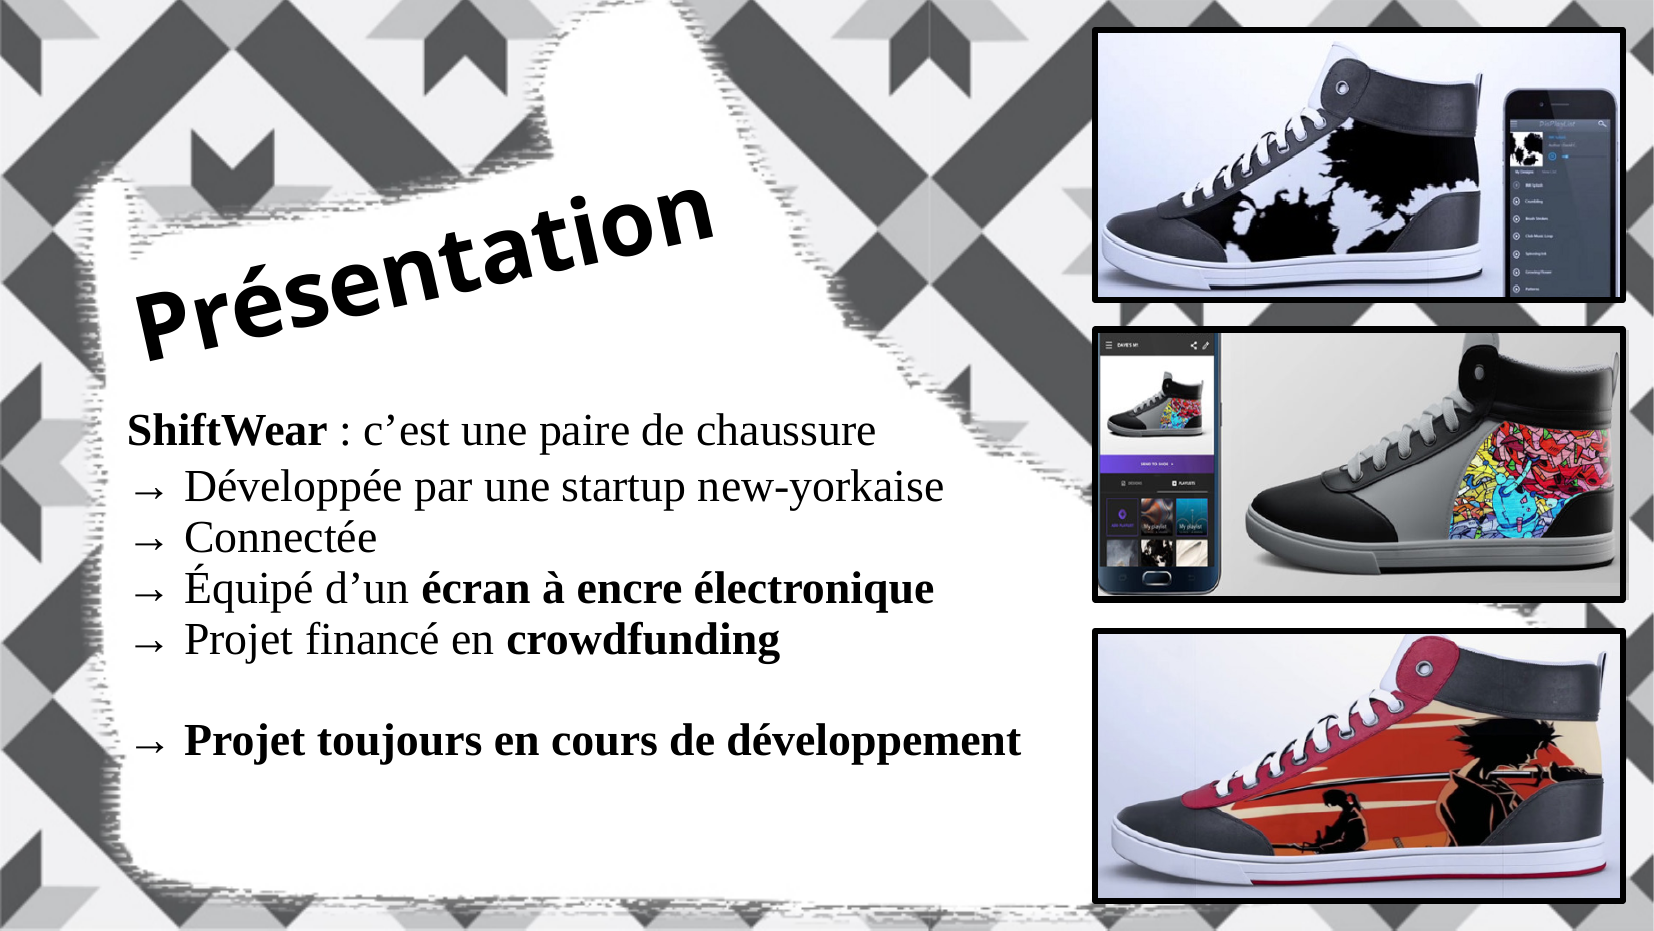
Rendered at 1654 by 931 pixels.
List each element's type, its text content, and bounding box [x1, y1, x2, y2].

picture [1098, 333, 1620, 596]
title Présentation [0, 90, 851, 440]
picture [1098, 634, 1620, 898]
picture [0, 0, 1654, 931]
text_box ShiftWear : c’est une paire de chaussure → Développée par une startup new-yorkaise → Connectée → Équipé d’un écran à encre électronique → Projet financé en crowdfunding → Projet toujours en cours de développement [112, 397, 1099, 867]
